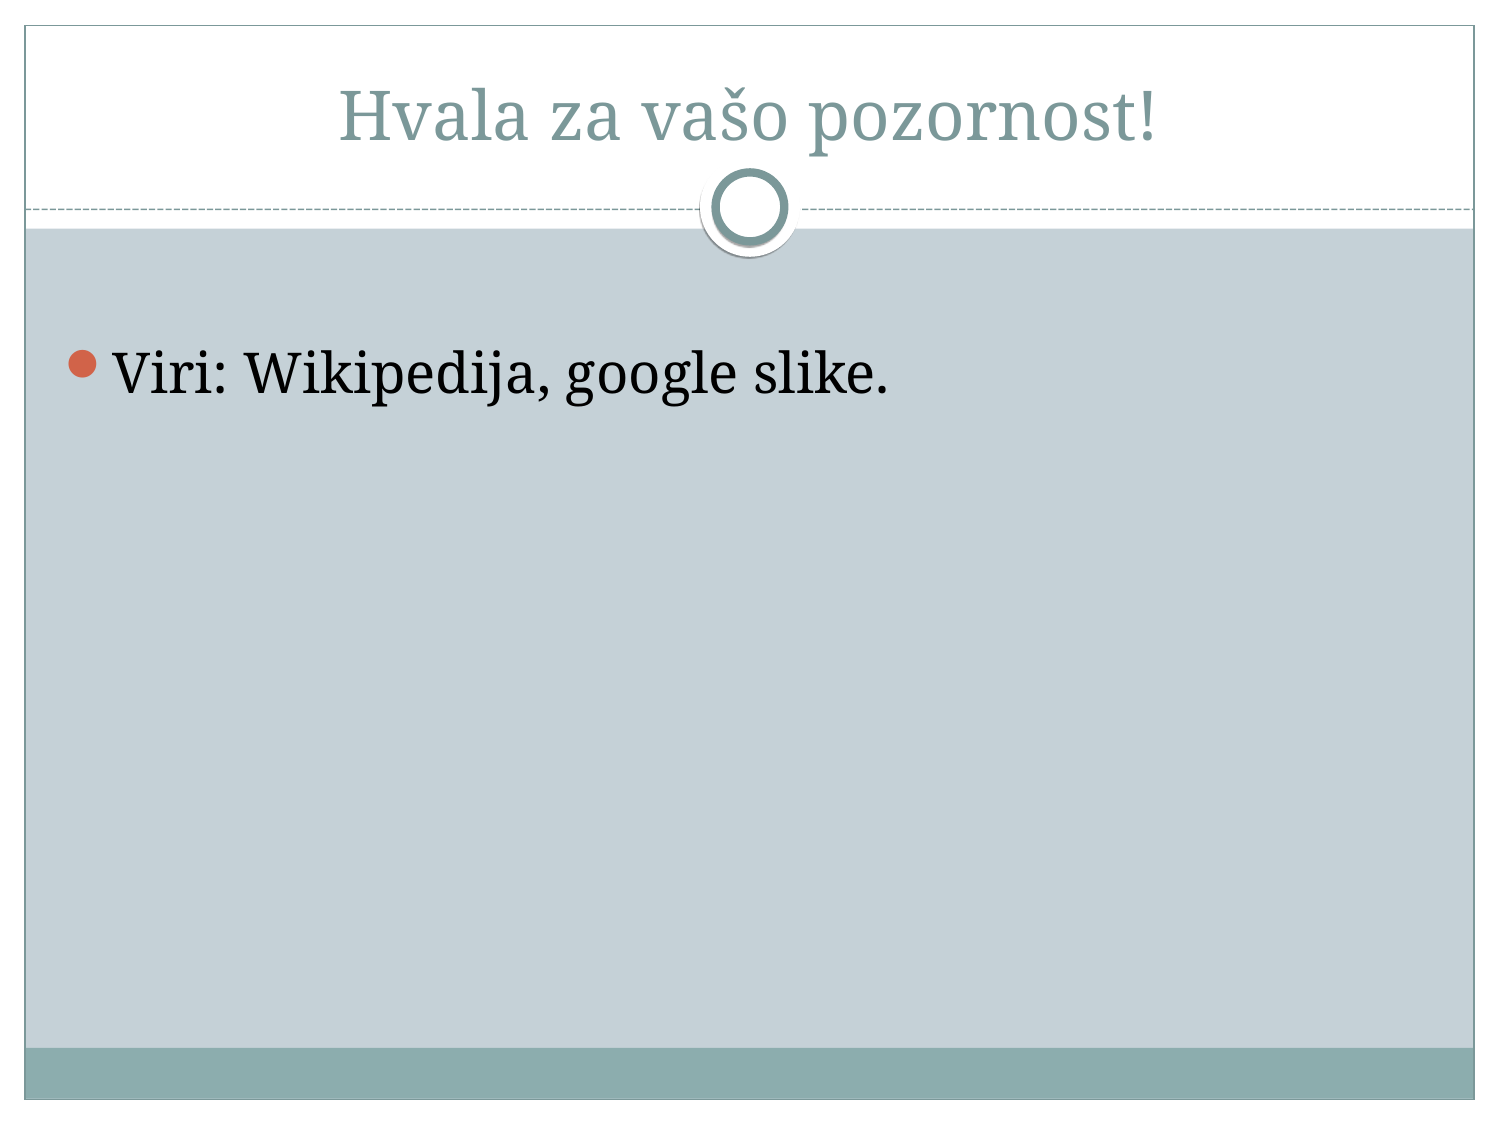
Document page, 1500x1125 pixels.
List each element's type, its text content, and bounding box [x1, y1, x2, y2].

title Hvala za vašo pozornost! [49, 37, 1450, 162]
list Viri: Wikipedija, google slike. [49, 250, 1445, 1001]
